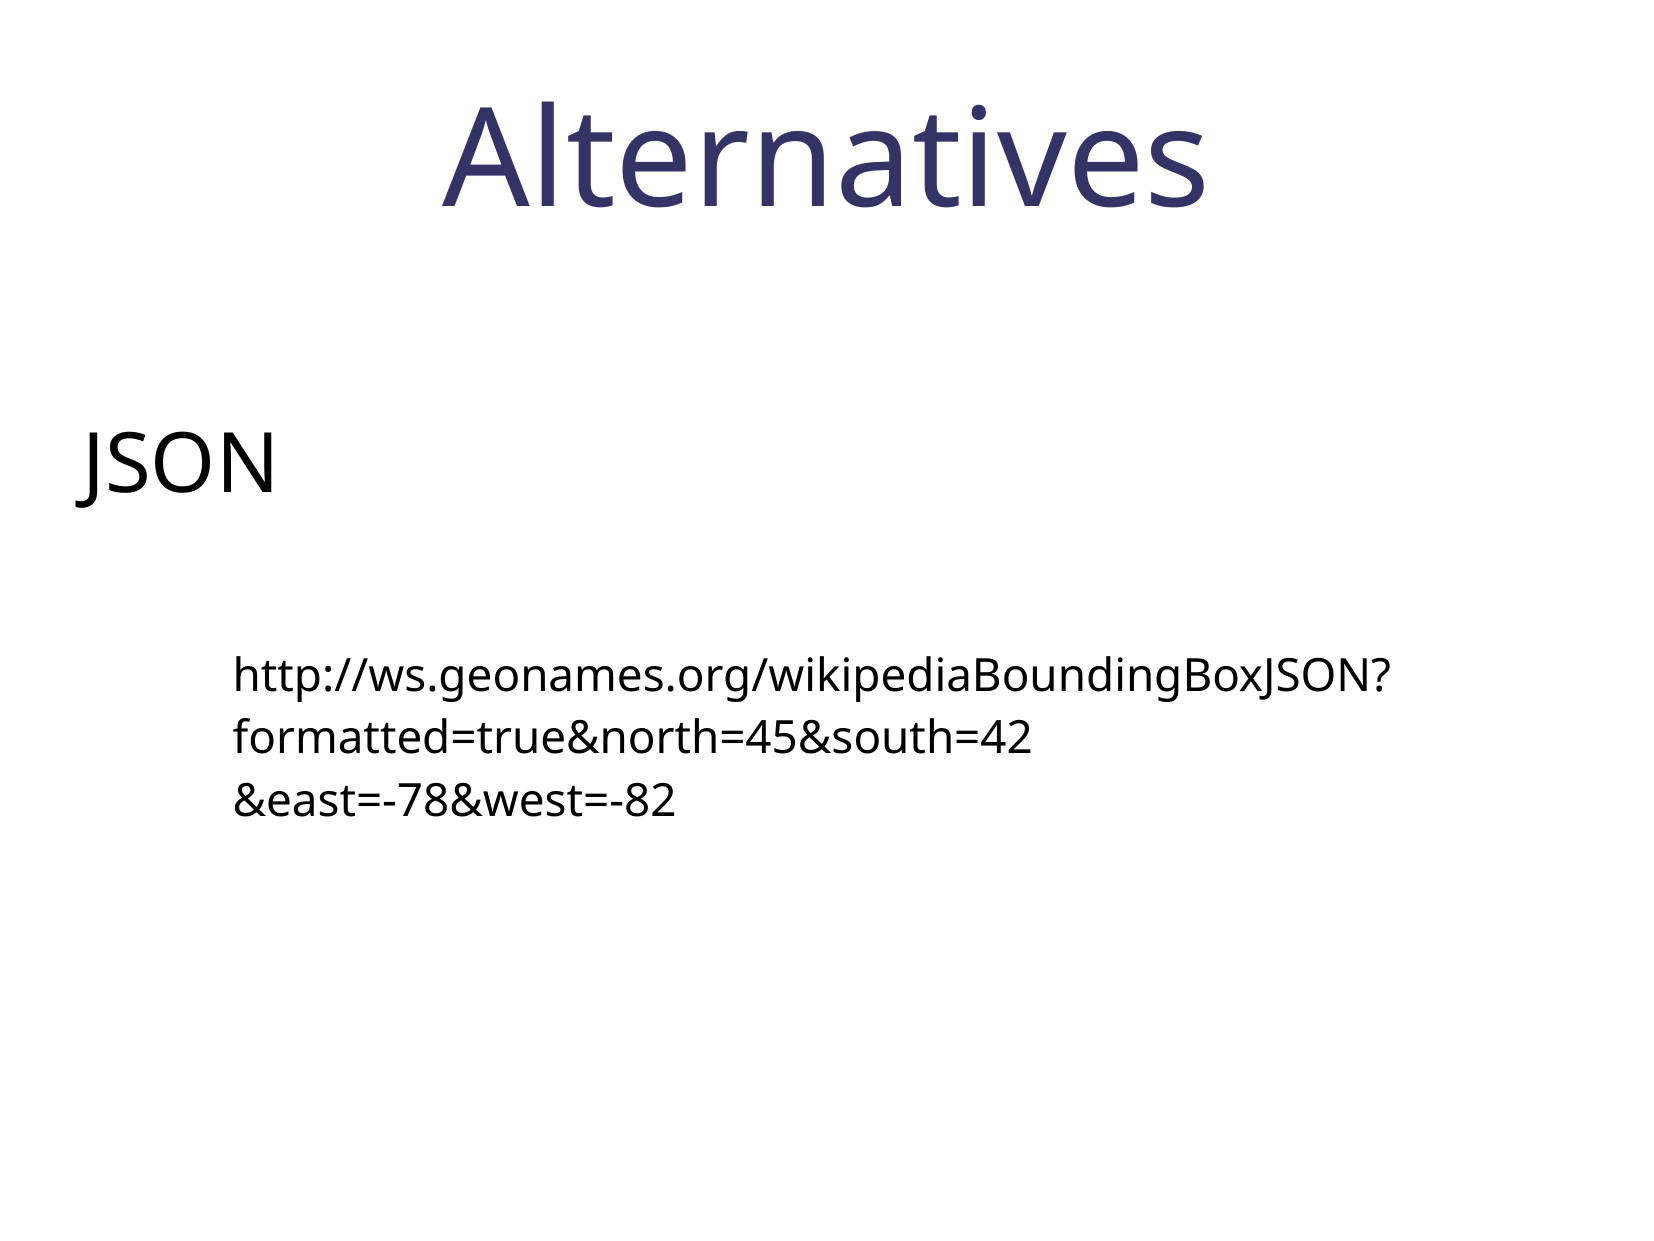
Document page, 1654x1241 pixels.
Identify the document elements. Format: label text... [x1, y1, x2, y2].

title Alternatives [82, 56, 1571, 250]
subtitle JSON http://ws.geonames.org/wikipediaBoundingBoxJSON? formatted=true&north=45&south=42 &east=-78&west=-82 [82, 290, 1571, 1094]
